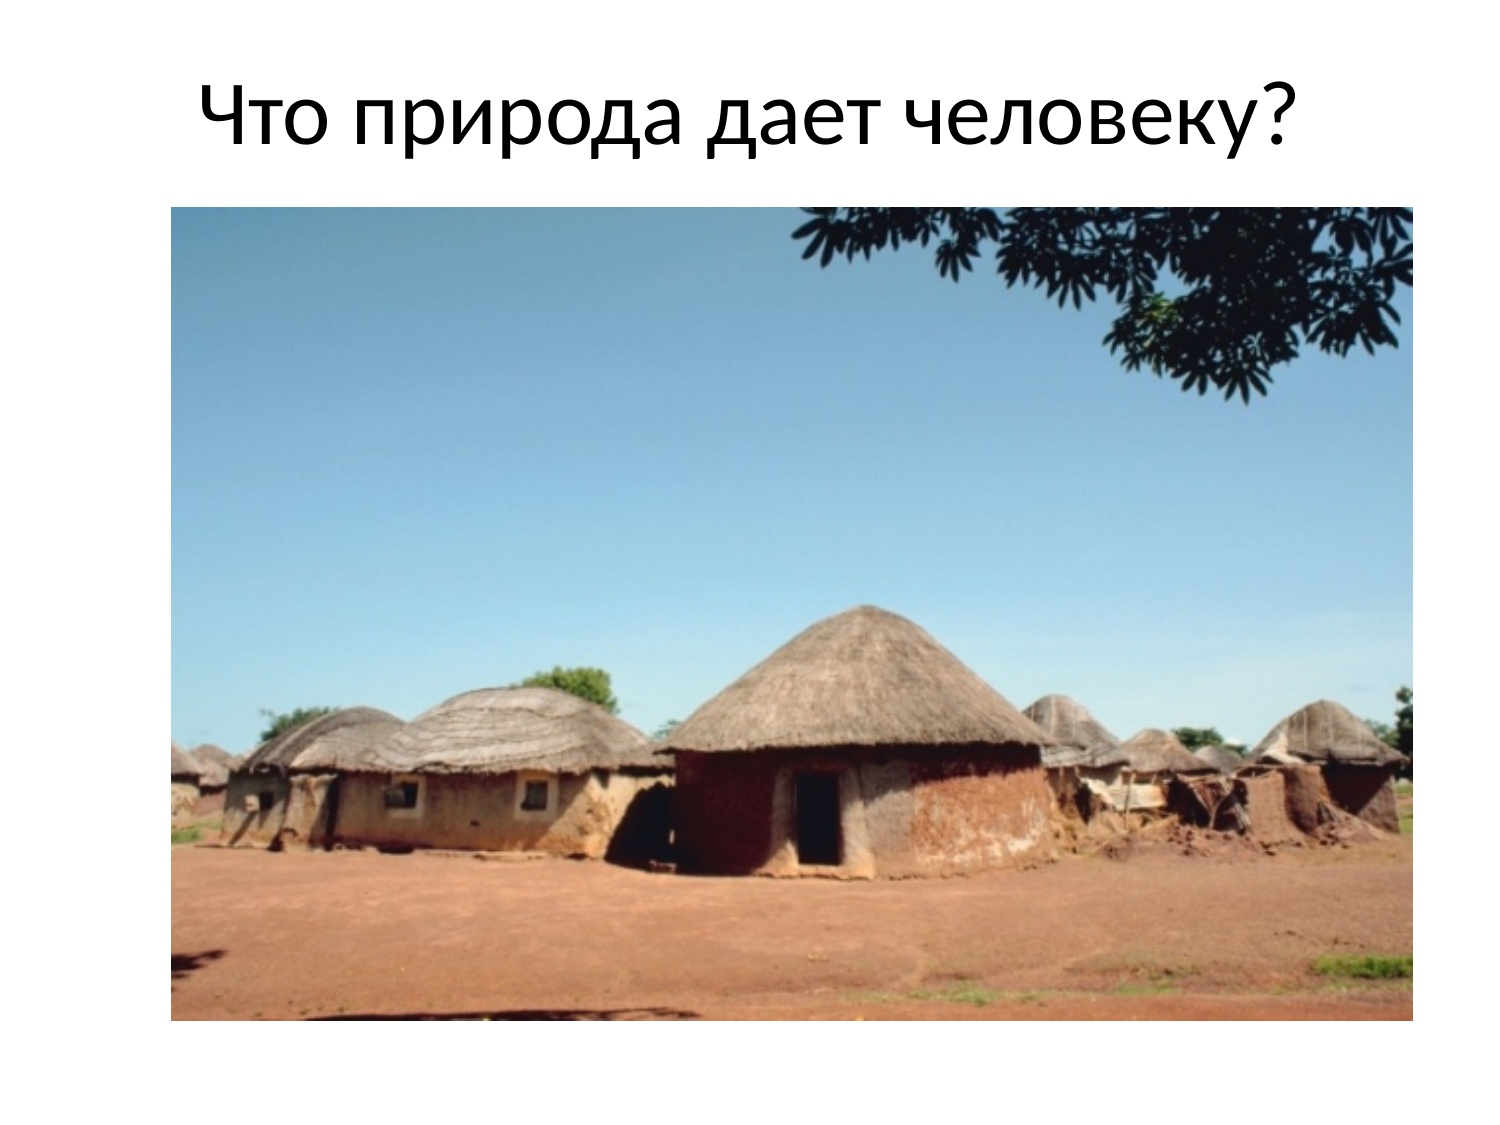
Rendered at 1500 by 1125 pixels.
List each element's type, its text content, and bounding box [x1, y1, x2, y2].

picture [171, 207, 1413, 1021]
title Что природа дает человеку? [75, 45, 1425, 233]
